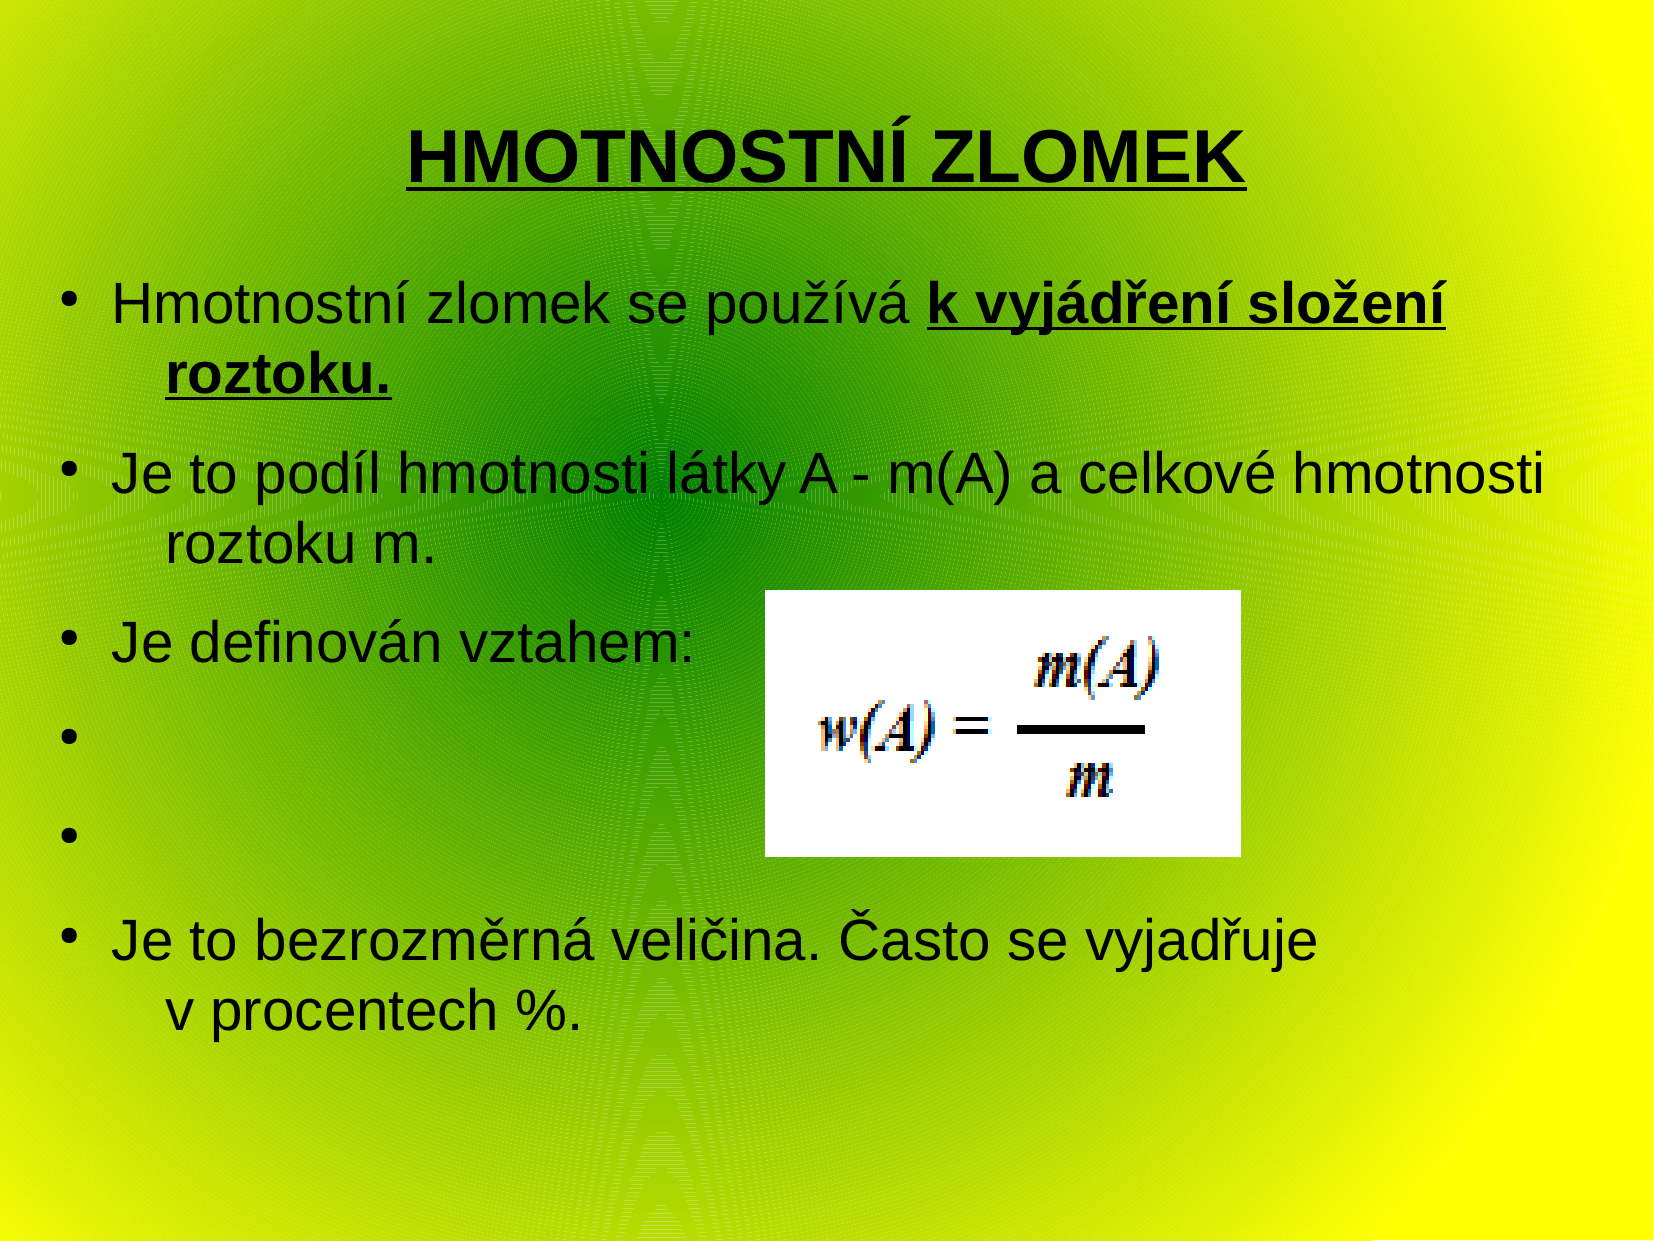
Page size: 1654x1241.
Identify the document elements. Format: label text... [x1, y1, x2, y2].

picture [765, 590, 1241, 857]
list Hmotnostní zlomek se používá k vyjádření složení roztoku. Je to podíl hmotnosti látky A - m(A) a celkové hmotnosti roztoku m. Je definován vztahem: Je to bezrozměrná veličina. Často se vyjadřuje v procentech %. [23, 265, 1624, 1085]
title HMOTNOSTNÍ ZLOMEK [82, 49, 1571, 257]
